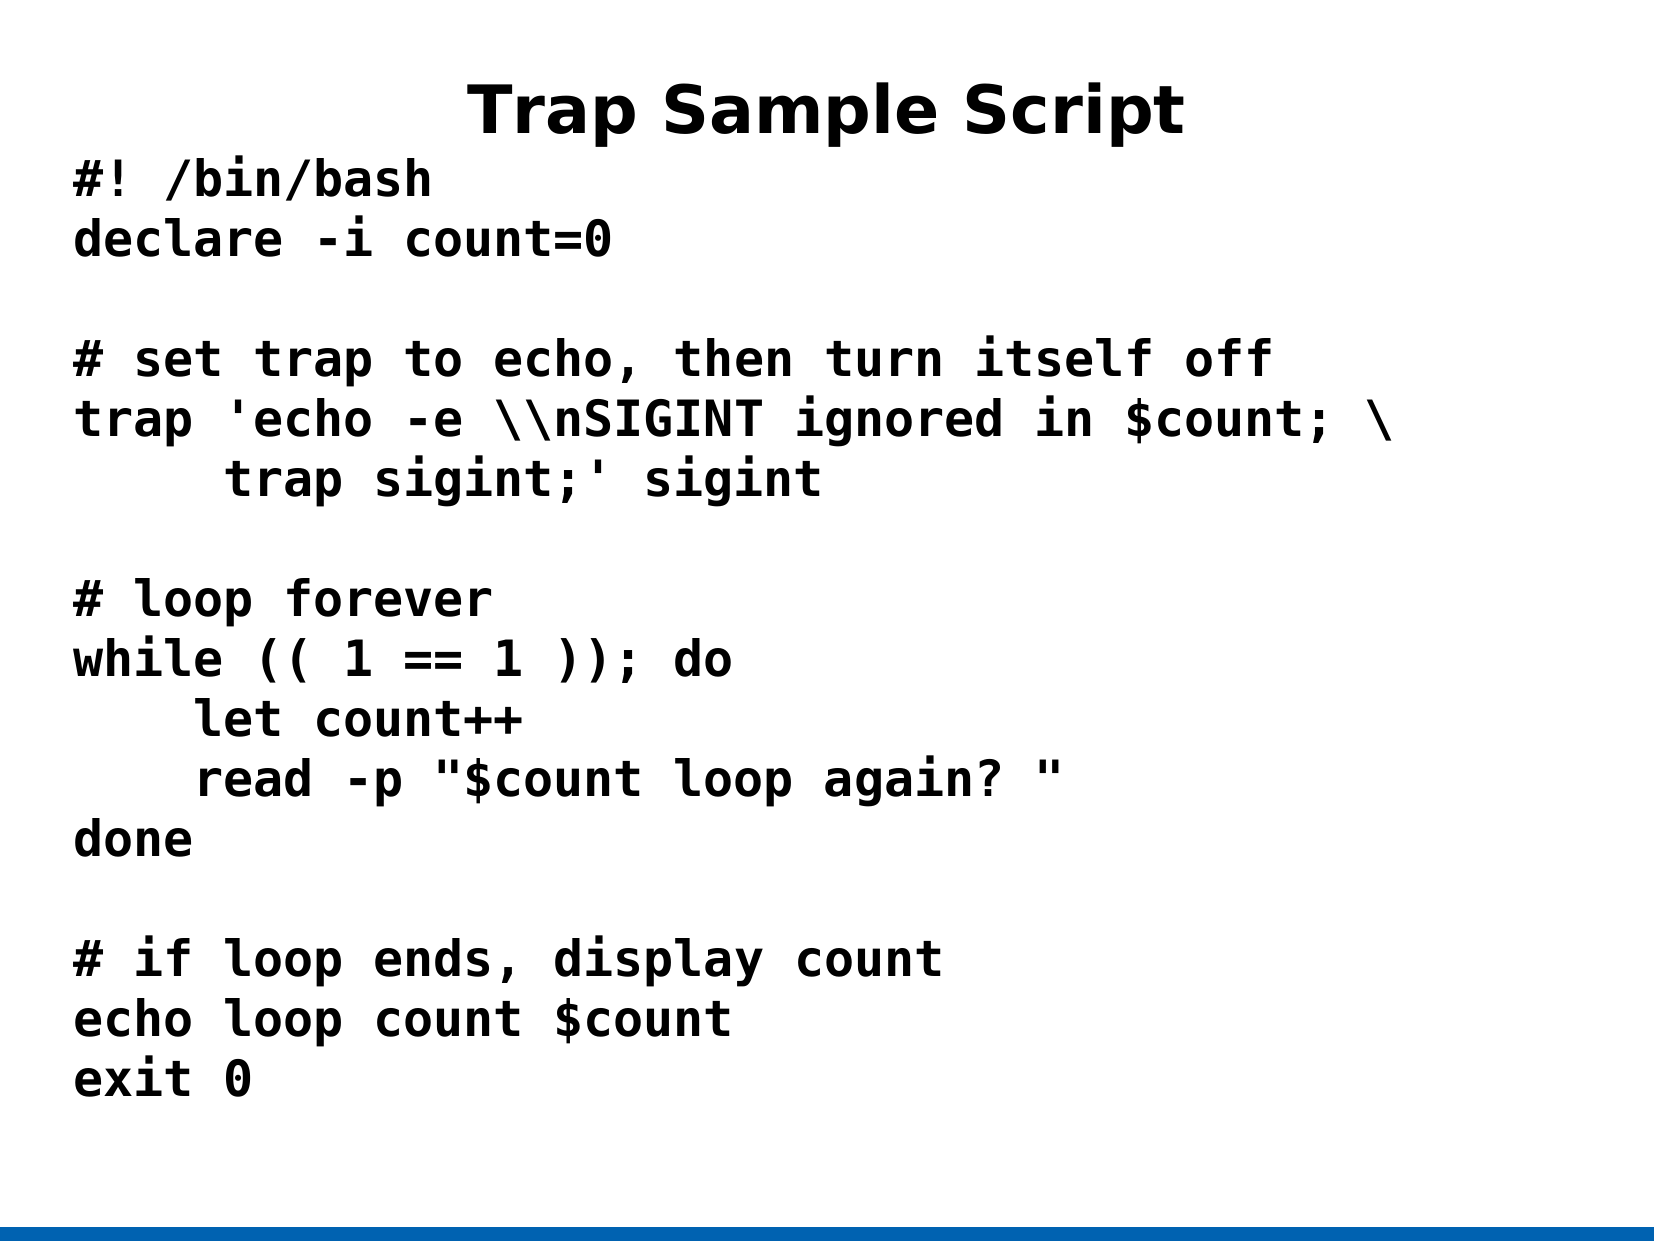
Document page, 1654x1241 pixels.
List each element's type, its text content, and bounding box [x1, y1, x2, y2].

text_box Trap Sample Script #! /bin/bash declare -i count=0 # set trap to echo, then turn itself off trap 'echo -e \\nSIGINT ignored in $count; \ trap sigint;' sigint # loop forever while (( 1 == 1 )); do let count++ read -p "$count loop again? " done # if loop ends, display count echo loop count $count exit 0 [59, 59, 1595, 1114]
